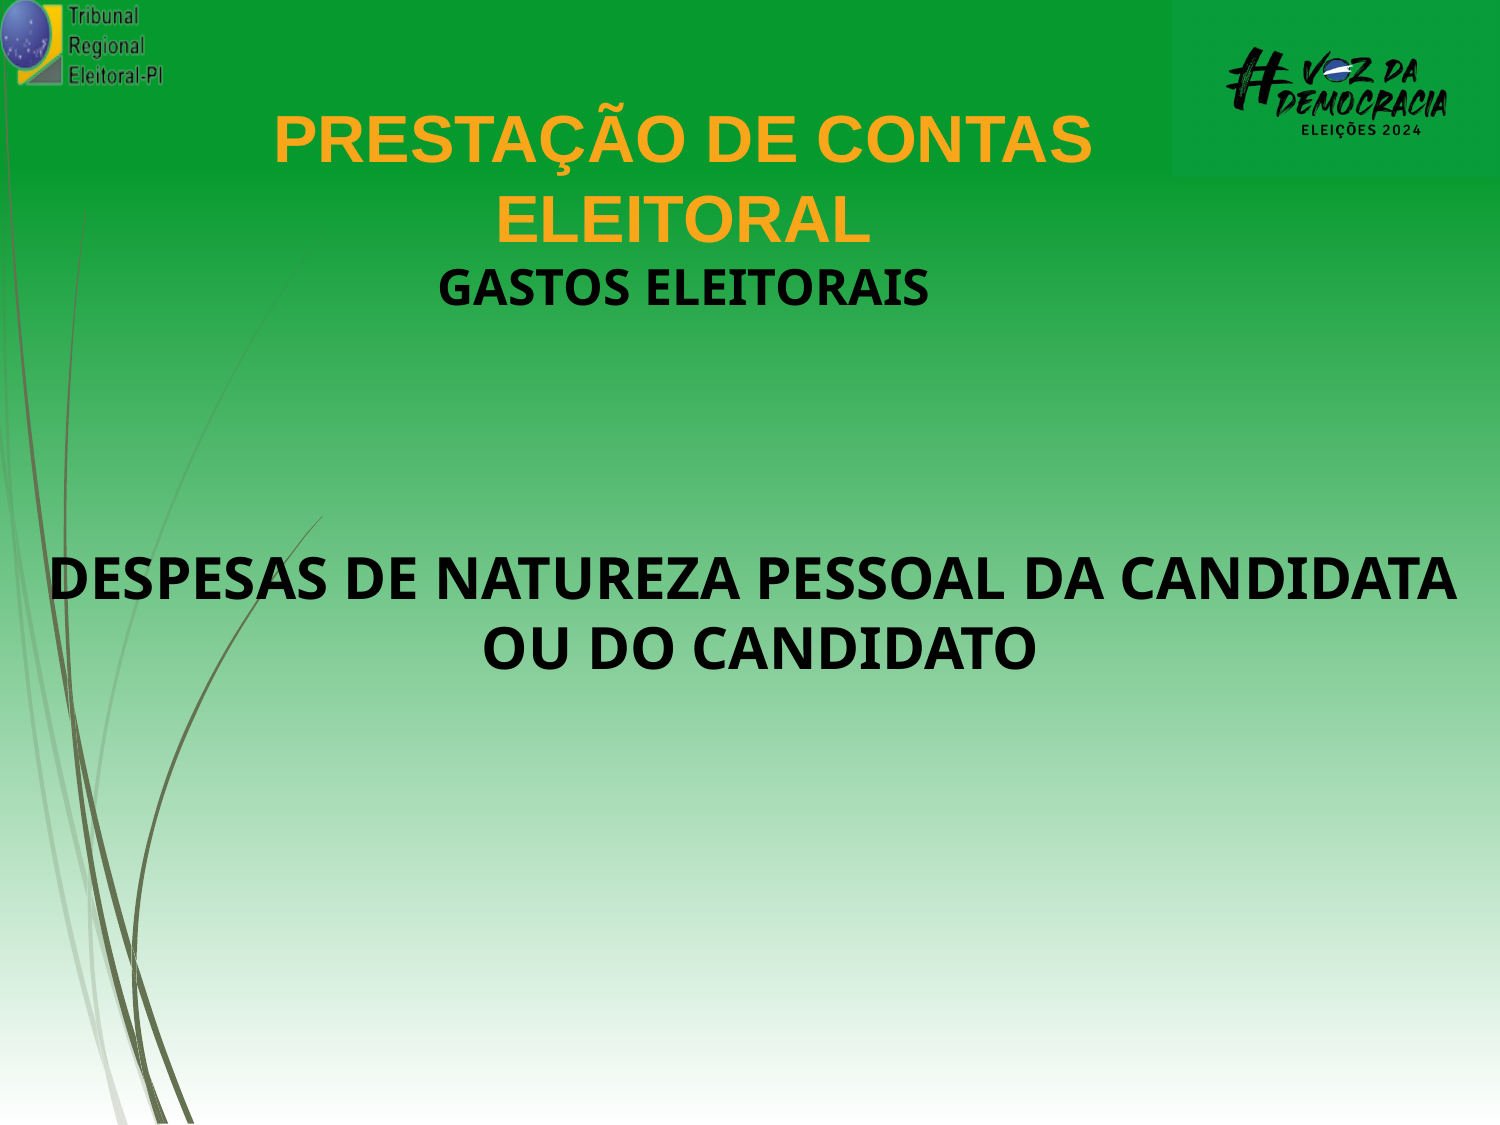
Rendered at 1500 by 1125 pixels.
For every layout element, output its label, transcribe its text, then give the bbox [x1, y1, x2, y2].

text_box DESPESAS DE NATUREZA PESSOAL DA CANDIDATA OU DO CANDIDATO [29, 383, 1476, 1125]
text_box PRESTAÇÃO DE CONTAS ELEITORAL GASTOS ELEITORAIS [0, 88, 1368, 240]
picture [0, 0, 177, 94]
picture [1172, 0, 1500, 177]
